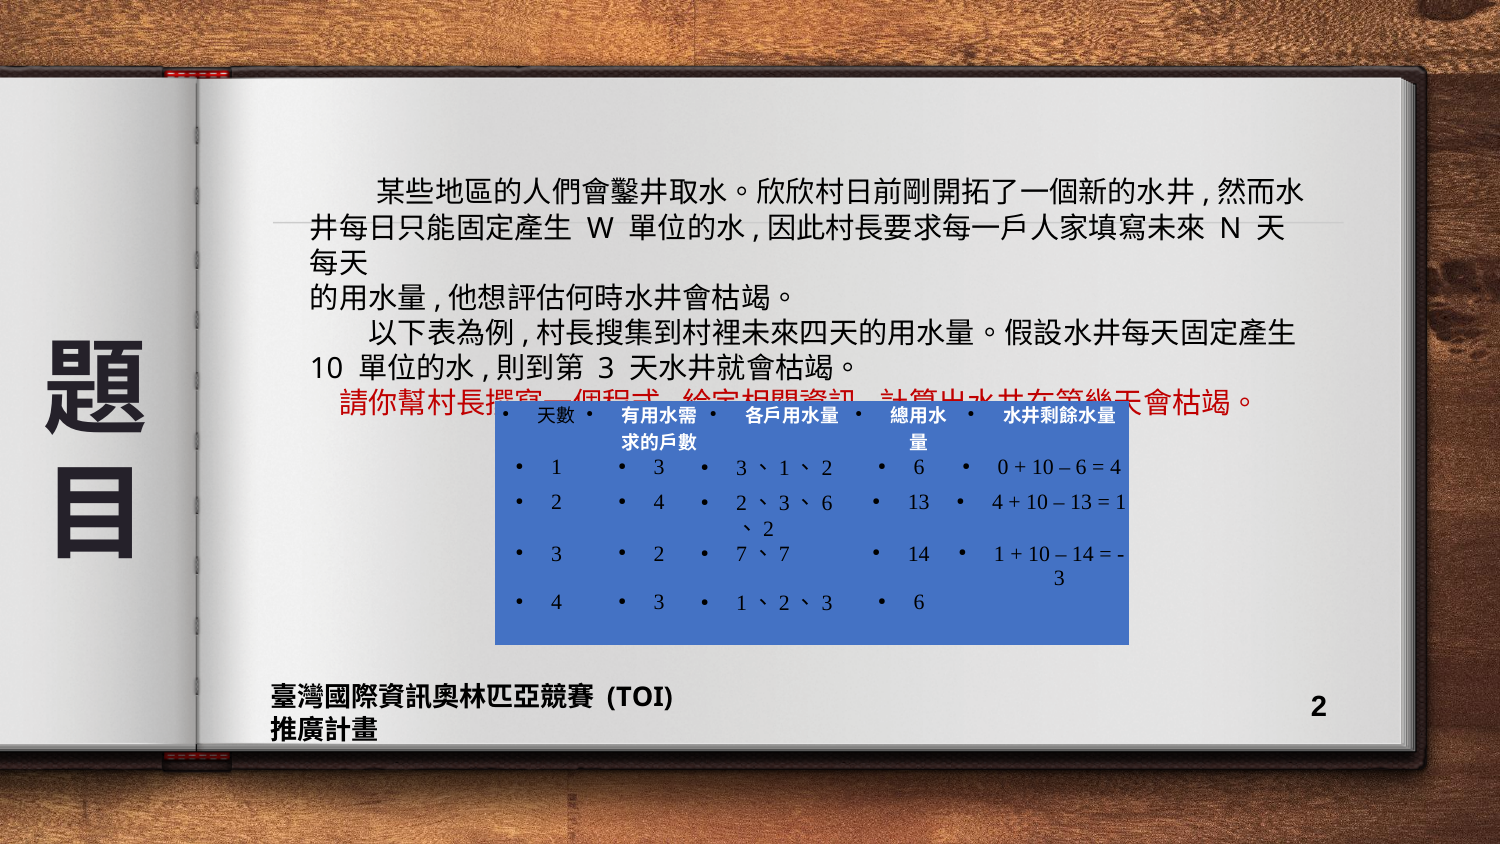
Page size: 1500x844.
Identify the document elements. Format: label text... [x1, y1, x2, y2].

table_cell 3 [582, 590, 701, 645]
table_cell 1 [495, 455, 582, 490]
table_cell 3、1、2 [701, 455, 848, 490]
table_cell 1 + 10 – 14 = -3 [955, 541, 1129, 590]
table_header 天數 [495, 401, 582, 455]
table_header 水井剩餘水量 [955, 401, 1129, 455]
table_cell 2、3、6、2 [701, 490, 848, 541]
table_cell 6 [848, 455, 955, 490]
table_cell 1、2、3 [701, 590, 848, 645]
table_cell 13 [848, 490, 955, 541]
text_box [1295, 672, 1386, 737]
table_cell [955, 590, 1129, 645]
table_header 有用水需求的戶數 [582, 401, 701, 455]
table_cell 7、7 [701, 541, 848, 590]
table_cell 3 [495, 541, 582, 590]
text_box 題 目 [28, 306, 210, 552]
table_cell 4 [495, 590, 582, 645]
table_cell 14 [848, 541, 955, 590]
table_cell 2 [582, 541, 701, 590]
table_cell 3 [582, 455, 701, 490]
table_cell 4 + 10 – 13 = 1 [955, 490, 1129, 541]
table_cell 4 [582, 490, 701, 541]
table_cell 0 + 10 – 6 = 4 [955, 455, 1129, 490]
table_cell 2 [495, 490, 582, 541]
table_header 總用水量 [848, 401, 955, 455]
table_header 各戶用水量 [701, 401, 848, 455]
table_cell 6 [848, 590, 955, 645]
text_box 某些地區的人們會鑿井取水。欣欣村日前剛開拓了一個新的水井,然而水 井每日只能固定產生 W 單位的水,因此村長要求每一戶人家填寫未來 N 天每天 的用水量,他想評估何時水井會枯竭。 以下表為例,村長搜集到村裡未來四天的用水量。假設水井每天固定產生 10 單位的水,則到第 3 天水井就會枯竭。 請你幫村長撰寫一個程式,給定相關資訊,計算出水井在第幾天會枯竭。 [295, 162, 1329, 682]
